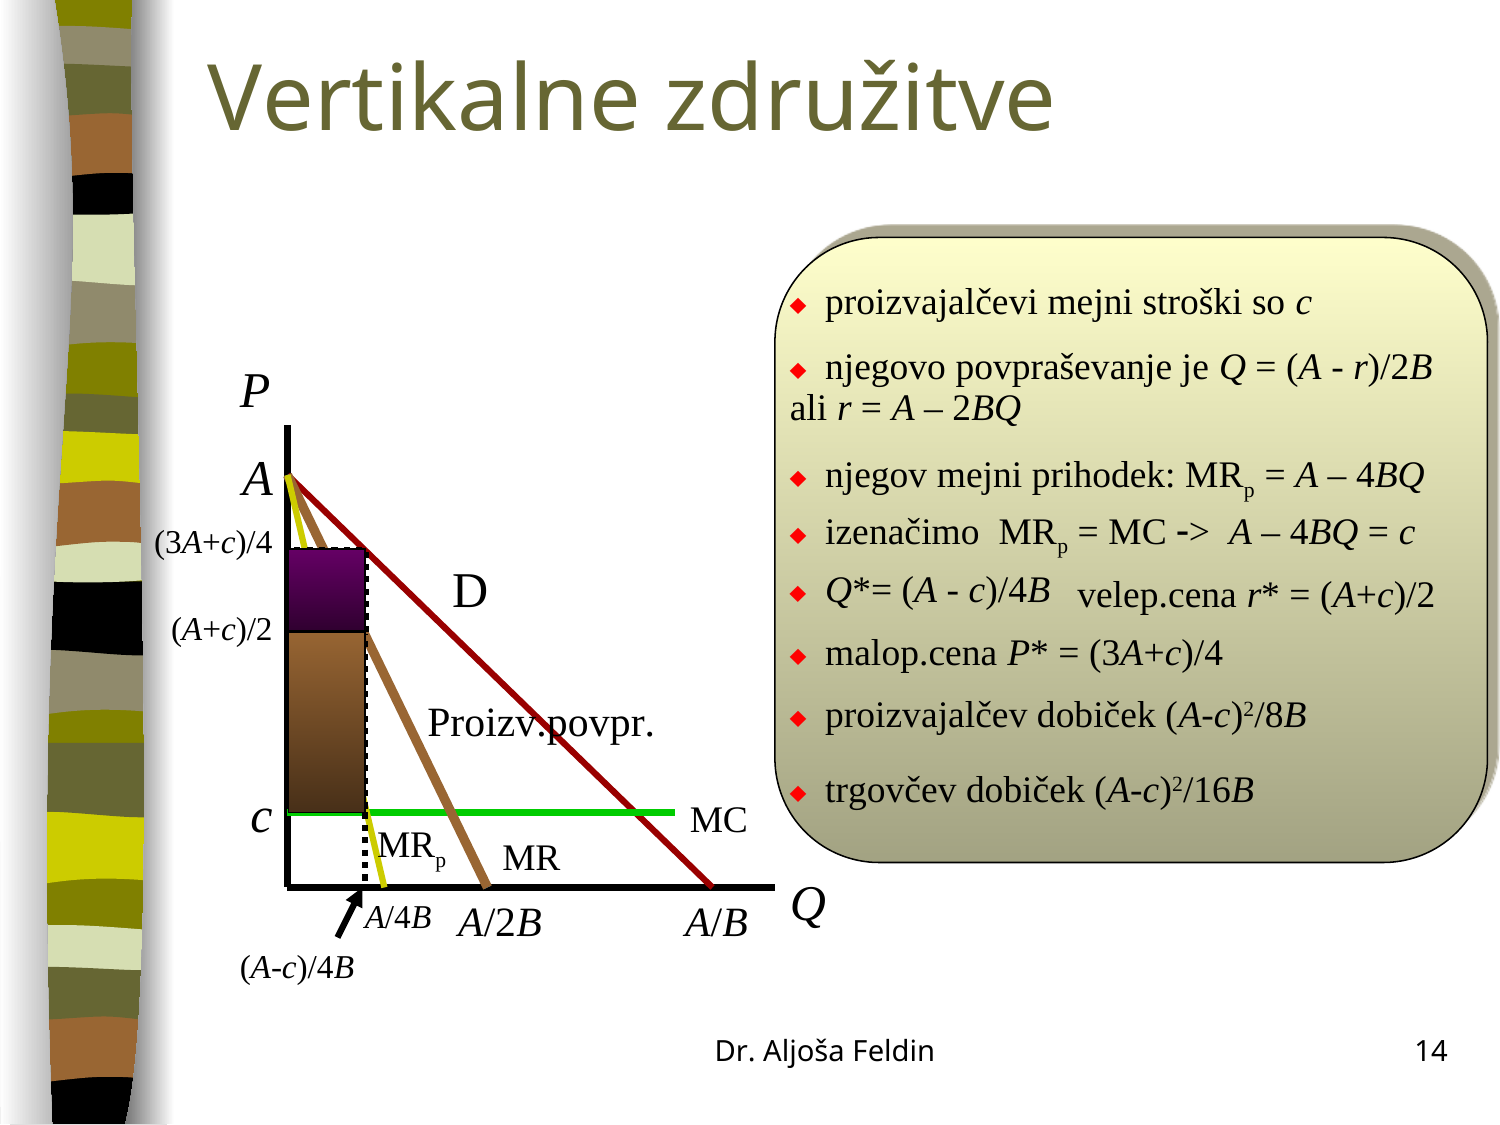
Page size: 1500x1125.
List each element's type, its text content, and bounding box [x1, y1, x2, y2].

text_box izenačimo MRp = MC > A – 4BQ = c [774, 500, 1463, 562]
text_box Proizv.povpr. [412, 687, 801, 754]
title Vertikalne združitve [192, 0, 1468, 188]
text_box (3A+c)/4 [124, 512, 288, 568]
text_box A/4B [349, 887, 463, 943]
text_box MC [674, 787, 775, 848]
text_box D [437, 549, 700, 626]
text_box trgovčev dobiček (A-c)2/16B [774, 762, 1463, 819]
text_box MR [488, 824, 601, 886]
text_box proizvajalčevi mejni stroški so c [774, 275, 1476, 331]
text_box A/2B [466, 912, 475, 925]
text_box A/2B [437, 887, 563, 953]
text_box [774, 294, 1488, 549]
text_box Dr. Aljoša Feldin [587, 1025, 1063, 1101]
text_box (A-c)/4B [224, 937, 400, 993]
text_box malop.cena P* = (3A+c)/4 [774, 624, 1463, 681]
text_box [774, 619, 1062, 624]
text_box A [162, 437, 288, 512]
text_box proizvajalčev dobiček (A-c)2/8B [774, 687, 1463, 744]
text_box A/4B [349, 887, 361, 896]
text_box [774, 626, 1488, 863]
text_box njegovo povpraševanje je Q = (A - r)/2B ali r = A – 2BQ [774, 339, 1463, 437]
text_box [288, 549, 365, 813]
text_box P [225, 349, 363, 426]
text_box MRp [362, 812, 488, 880]
text_box [799, 237, 1464, 275]
text_box A/B [637, 887, 763, 953]
text_box (A+c)/2 [150, 599, 288, 656]
text_box Q*= (A - c)/4B [774, 562, 1062, 619]
text_box c [199, 774, 288, 851]
text_box velep.cena r* = (A+c)/2 [1062, 549, 1500, 626]
text_box njegov mejni prihodek: MRp = A – 4BQ [774, 443, 1463, 500]
text_box Q [774, 862, 1013, 938]
text_box <number> [1149, 1025, 1463, 1101]
